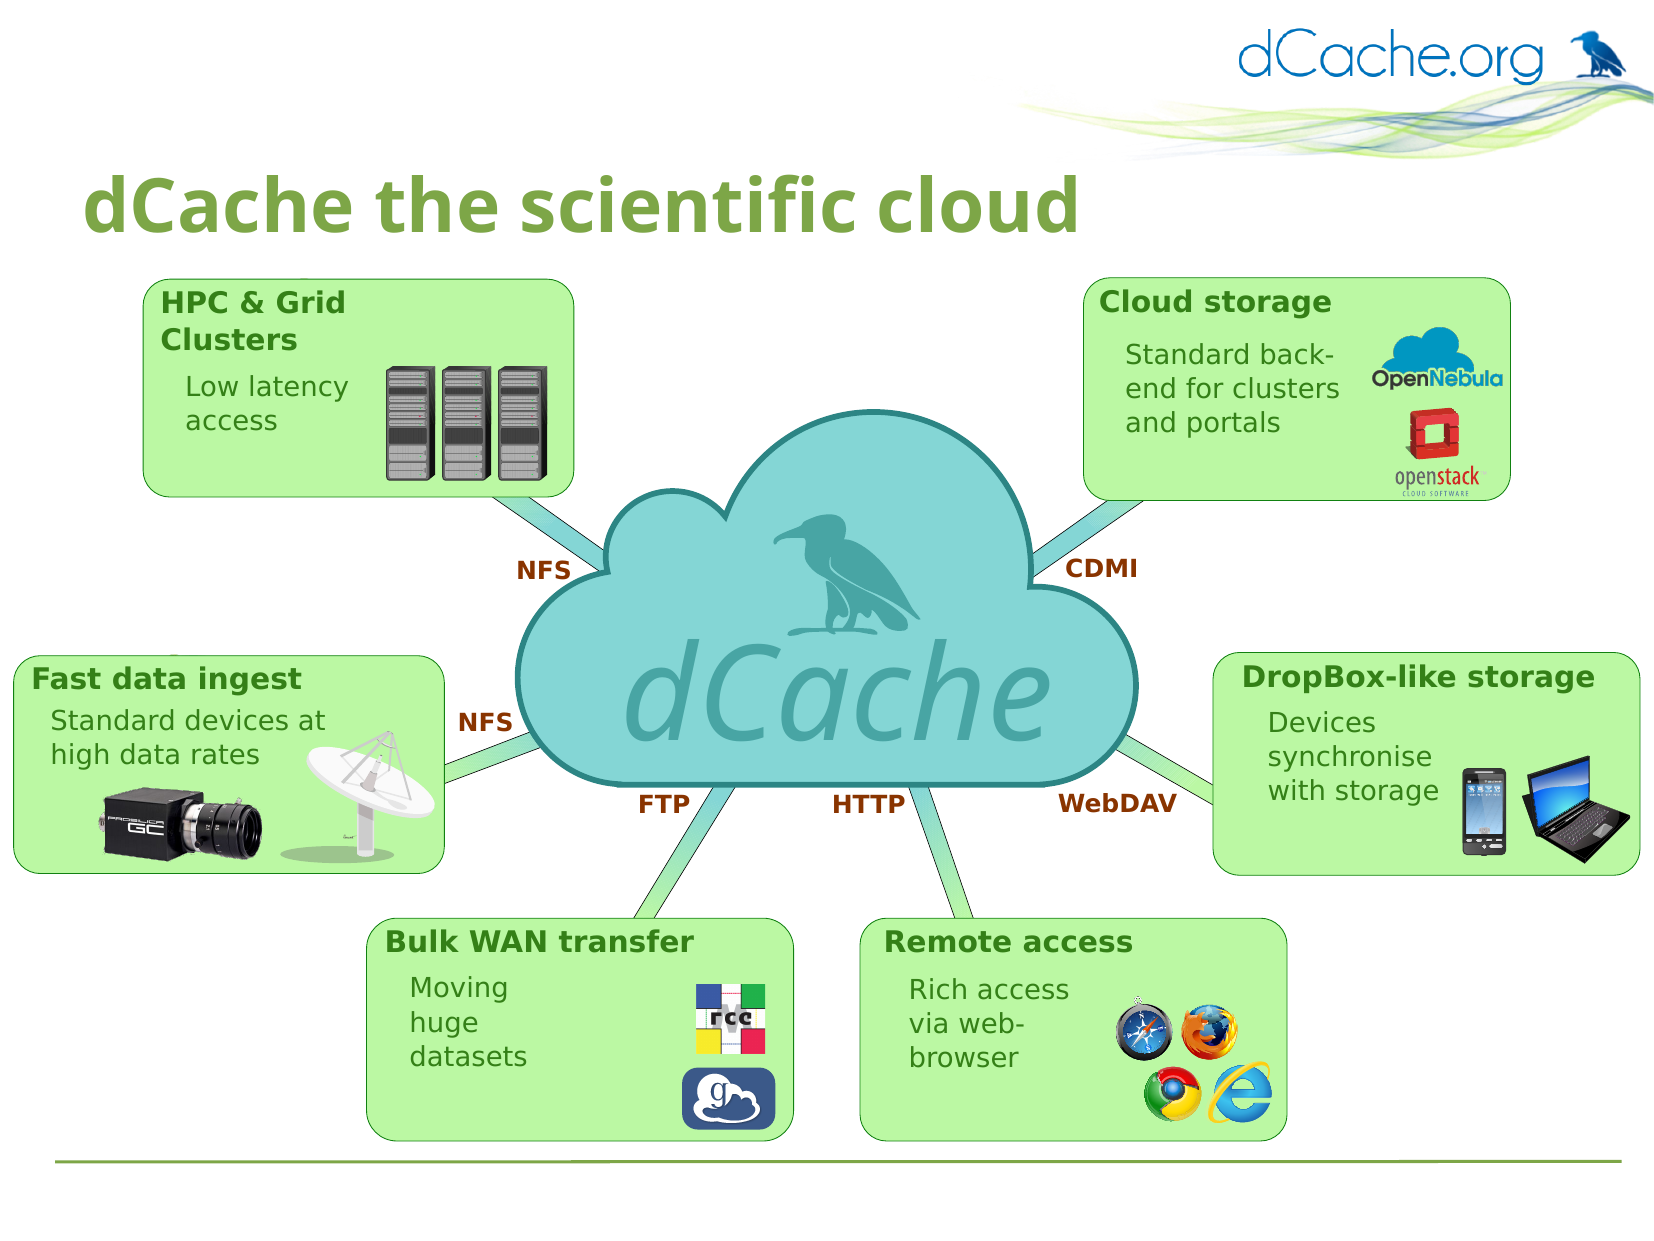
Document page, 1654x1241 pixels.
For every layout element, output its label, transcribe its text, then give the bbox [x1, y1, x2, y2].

title dCache the scientific cloud [82, 155, 1605, 252]
picture [0, 264, 1654, 1155]
picture [956, 16, 1654, 169]
